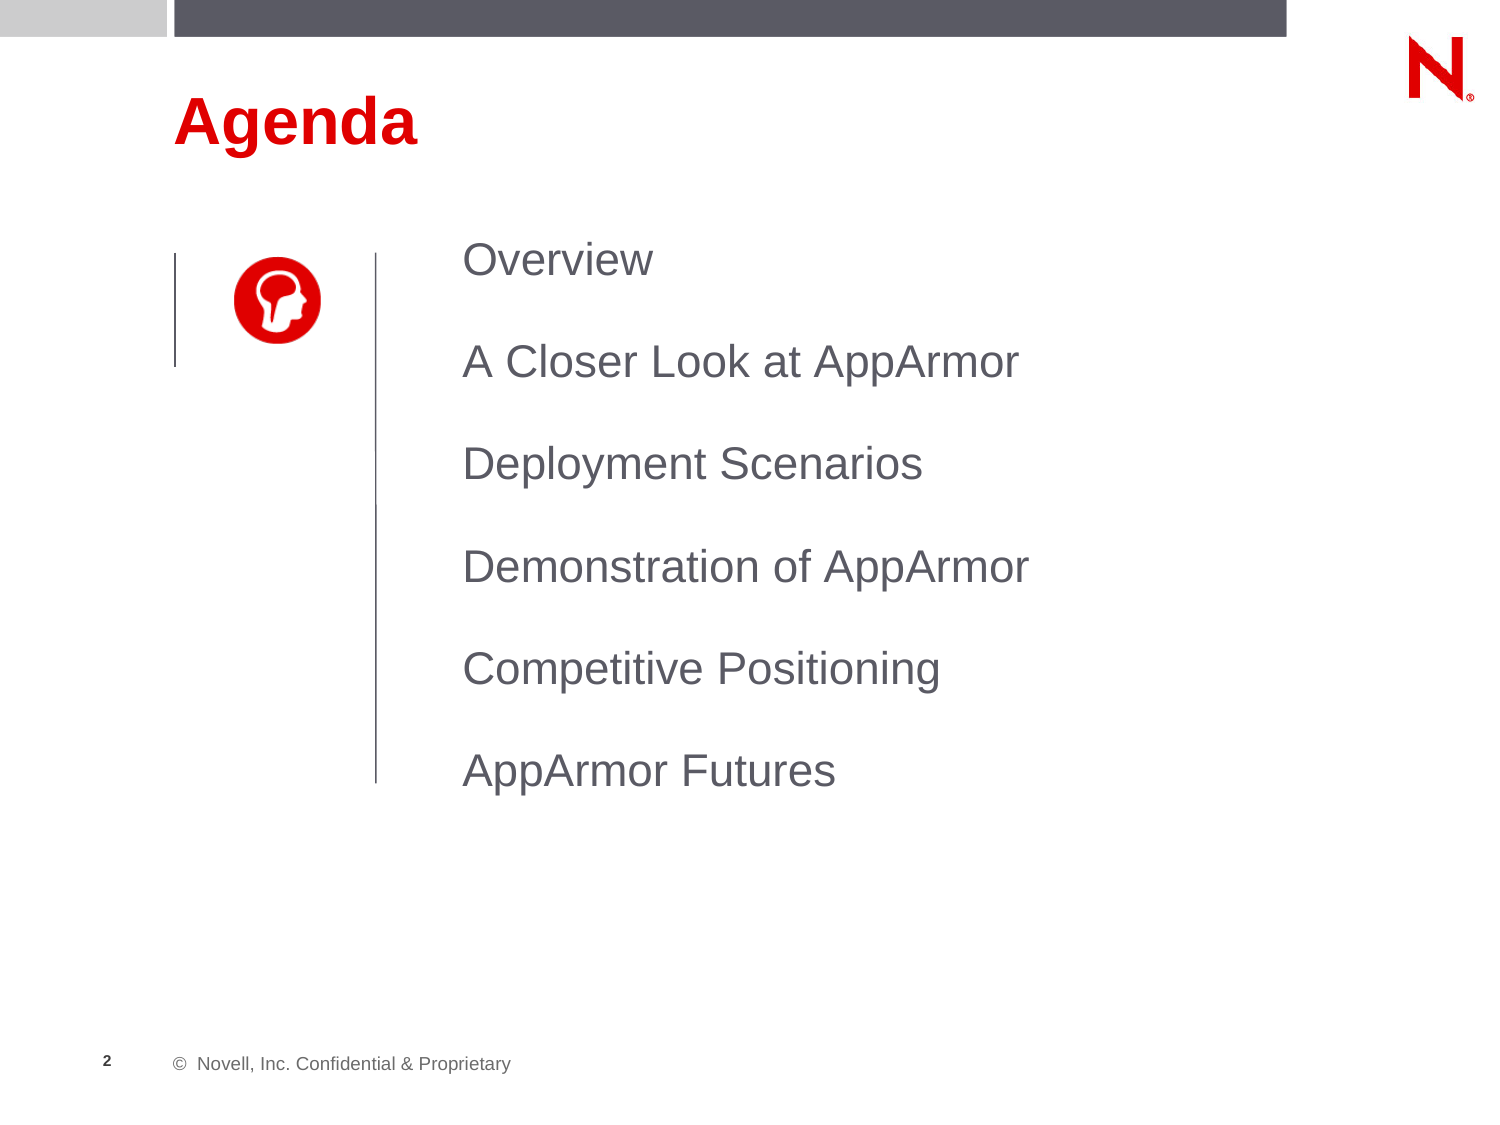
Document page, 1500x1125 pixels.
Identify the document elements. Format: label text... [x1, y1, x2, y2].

picture [1404, 32, 1477, 105]
text_box Overview A Closer Look at AppArmor Deployment Scenarios Demonstration of AppArmor Competitive Positioning AppArmor Futures [462, 233, 1399, 899]
title Agenda [173, 41, 1395, 205]
picture [233, 256, 322, 345]
